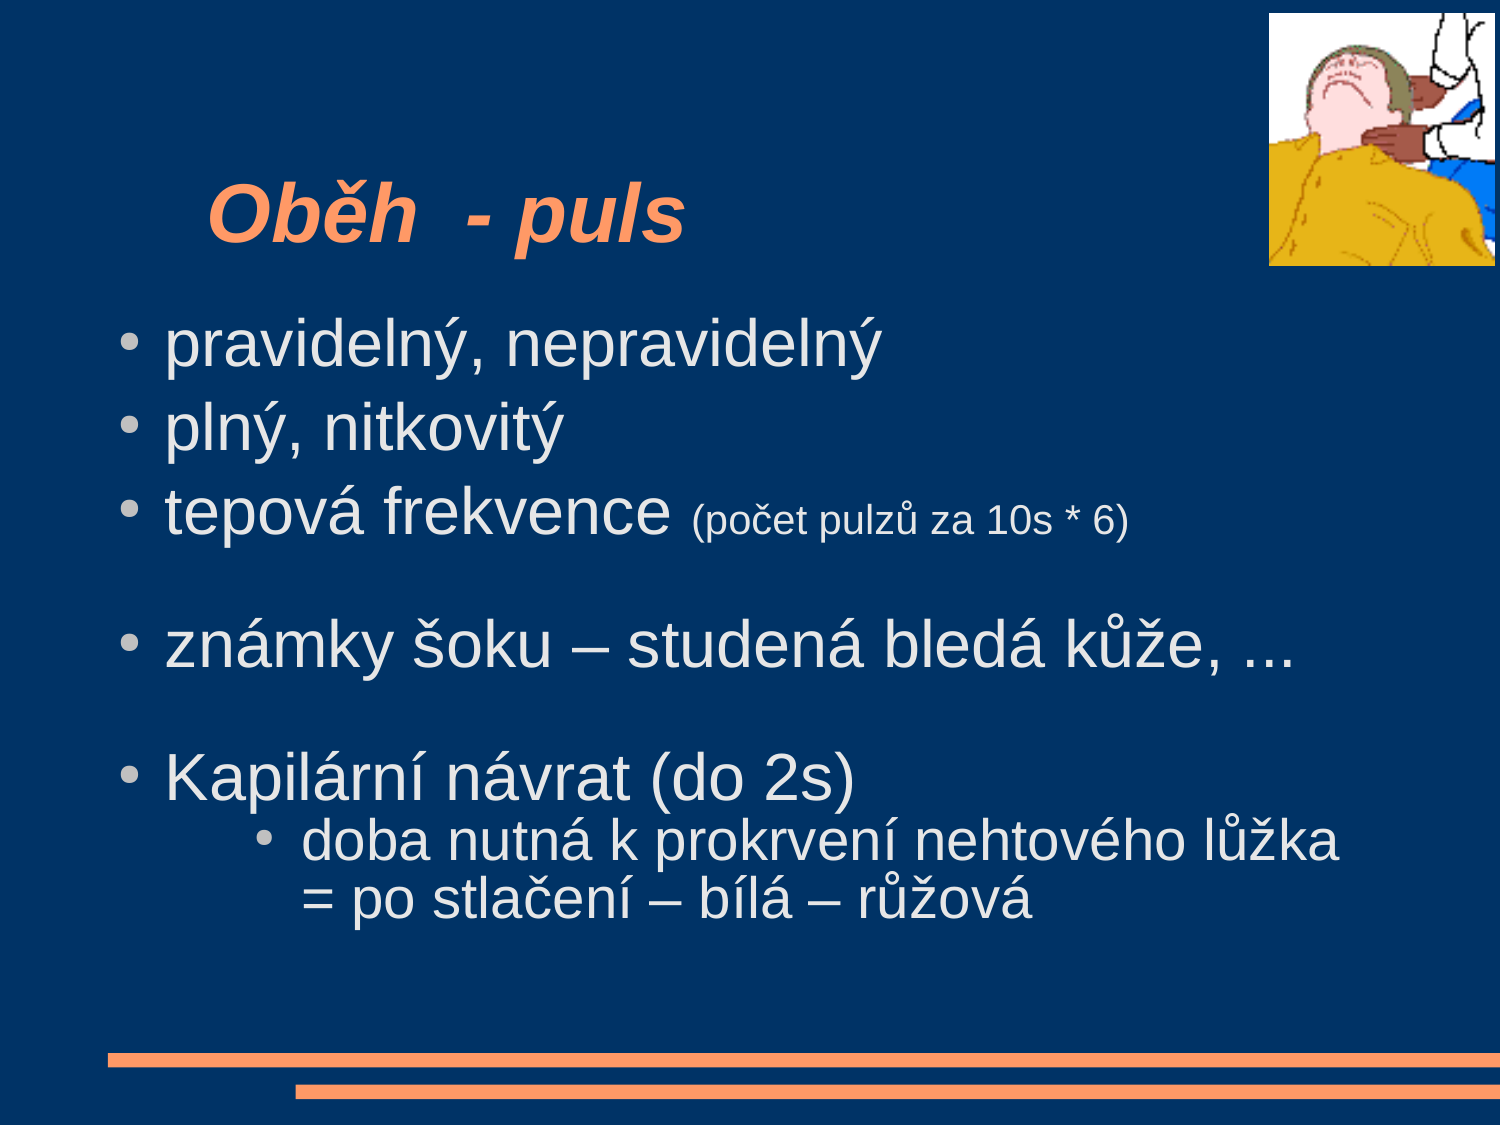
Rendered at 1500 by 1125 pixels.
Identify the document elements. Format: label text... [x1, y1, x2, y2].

title Oběh - puls [206, 110, 1500, 303]
list pravidelný, nepravidelný plný, nitkovitý tepová frekvence (počet pulzů za 10s * 6) známky šoku – studená bledá kůže, ... Kapilární návrat (do 2s) doba nutná k prokrvení nehtového lůžka = po stlačení – bílá – růžová [100, 303, 1500, 1034]
picture [1269, 13, 1495, 266]
